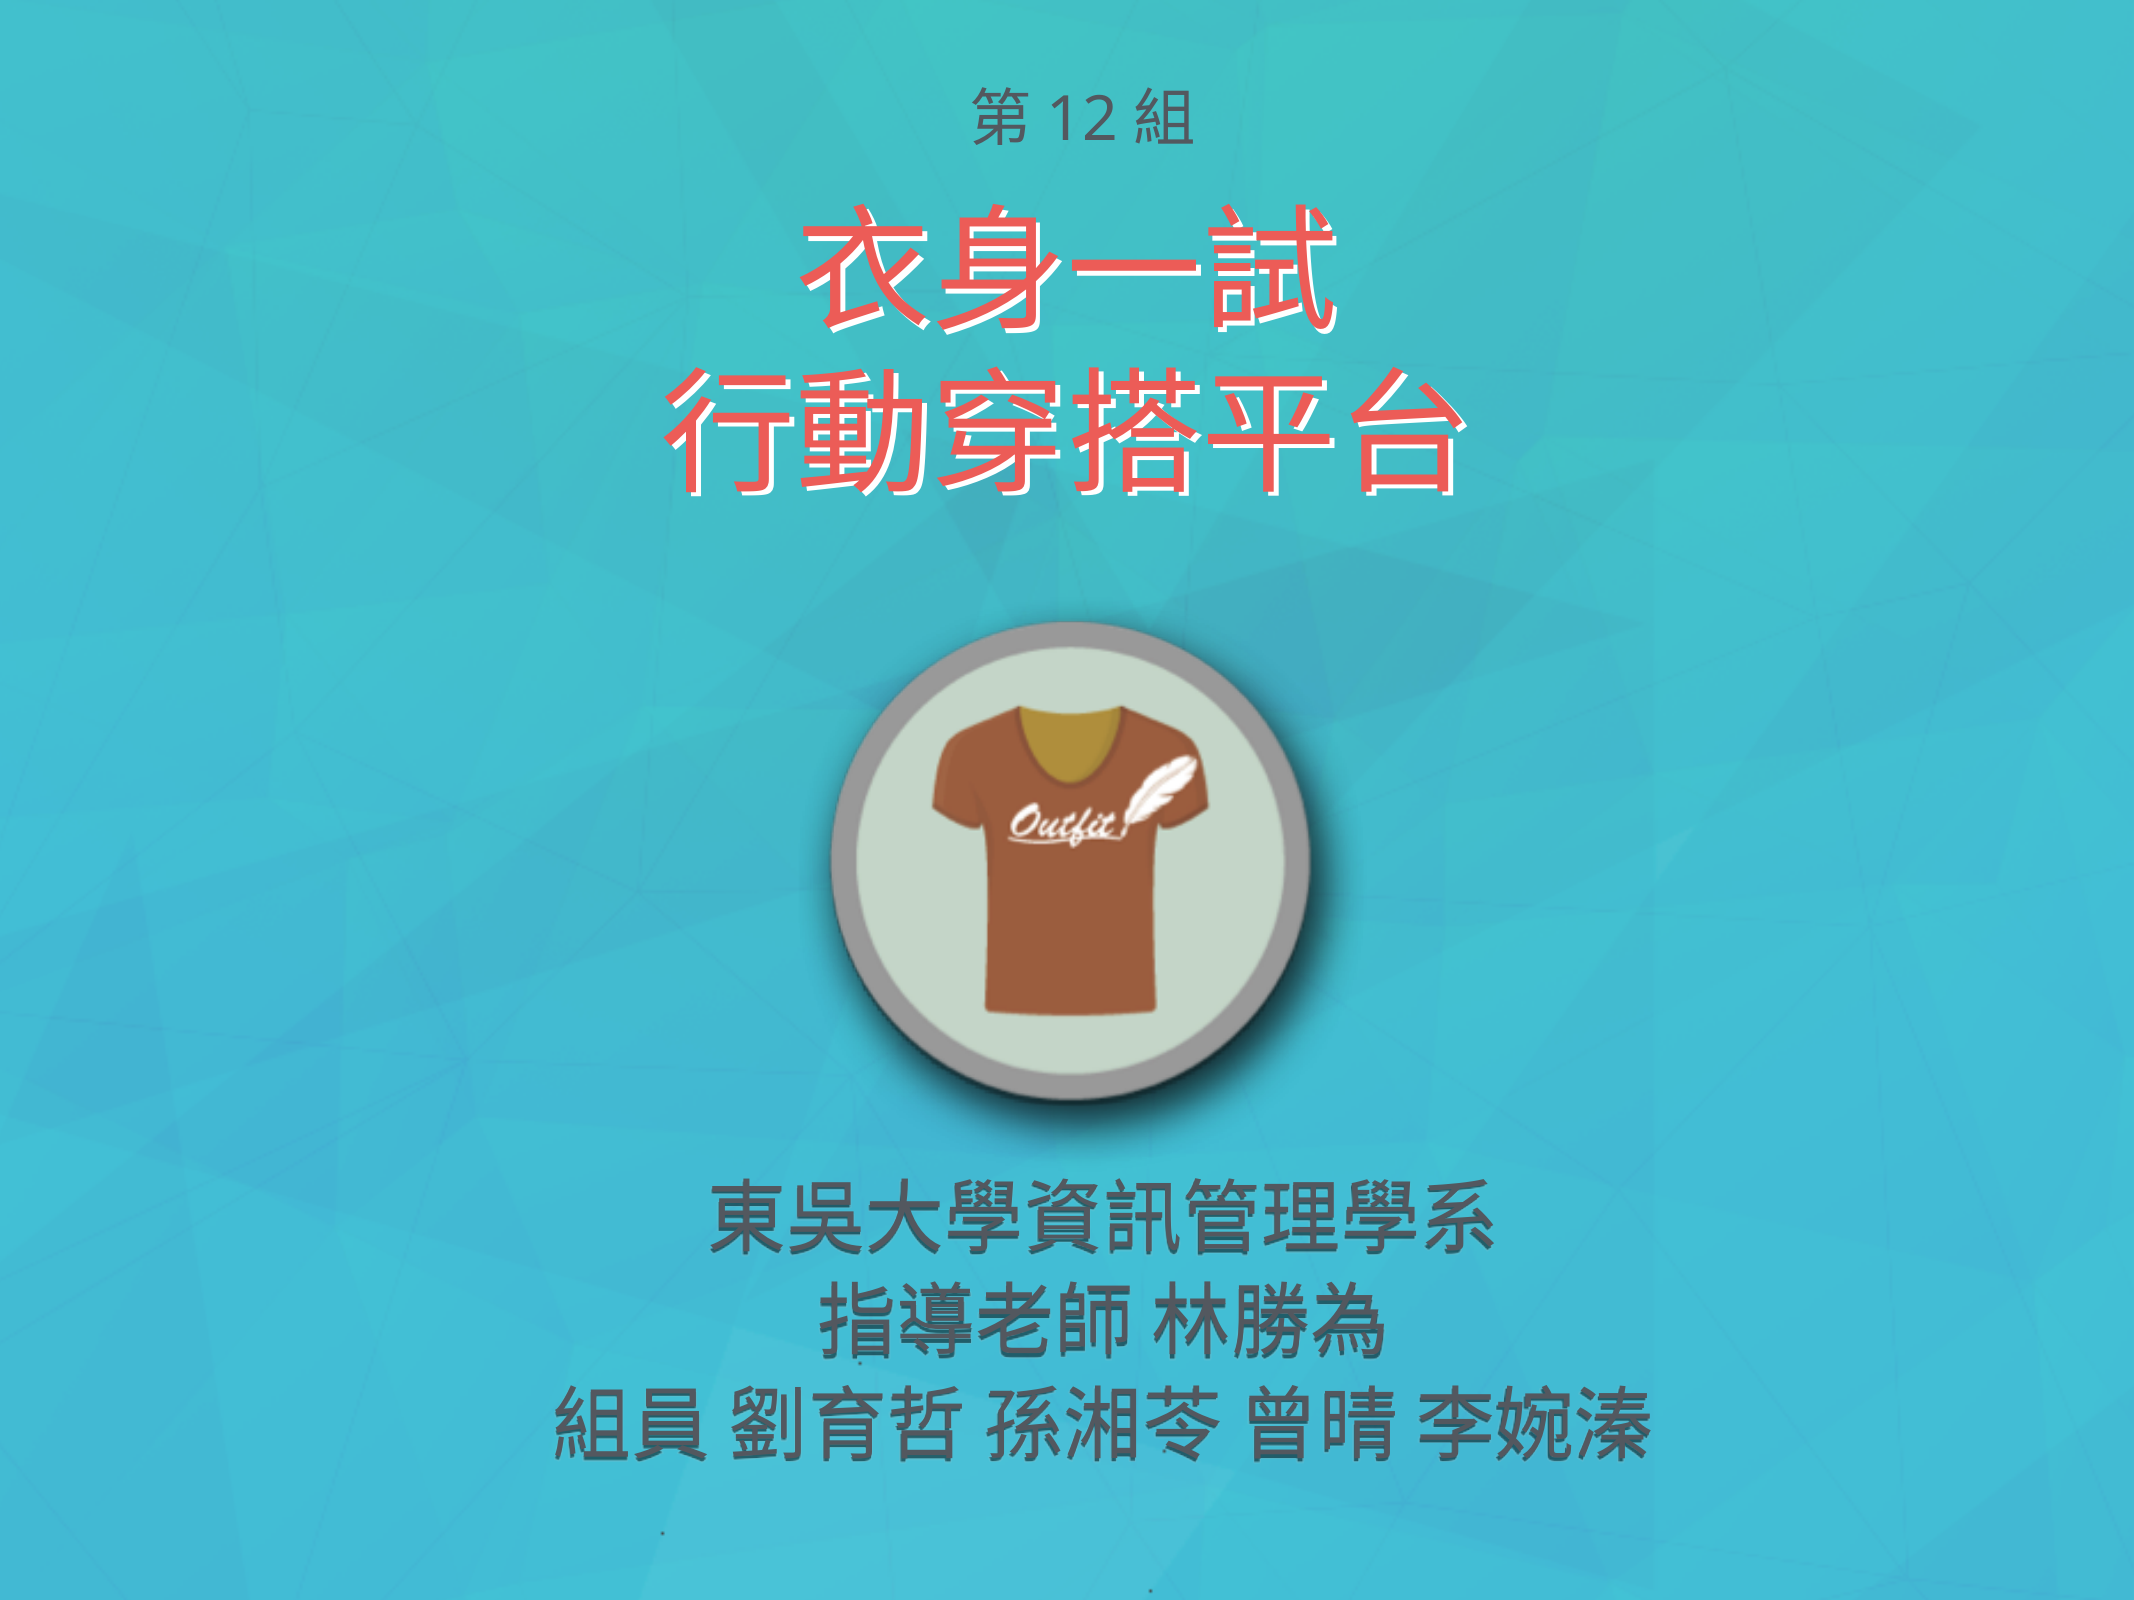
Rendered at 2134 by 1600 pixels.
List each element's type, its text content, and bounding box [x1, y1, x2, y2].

picture [0, 0, 2134, 1600]
text_box 衣身一試 行動穿搭平台 [652, 175, 1482, 517]
text_box 第12組 [962, 70, 1203, 160]
subtitle 東吳大學資訊管理學系 指導老師 林勝為 組員 劉育哲 孫湘苓 曾晴 李婉溱 [105, 1158, 2102, 1562]
text_box 衣身一試 行動穿搭平台 [657, 180, 1486, 521]
